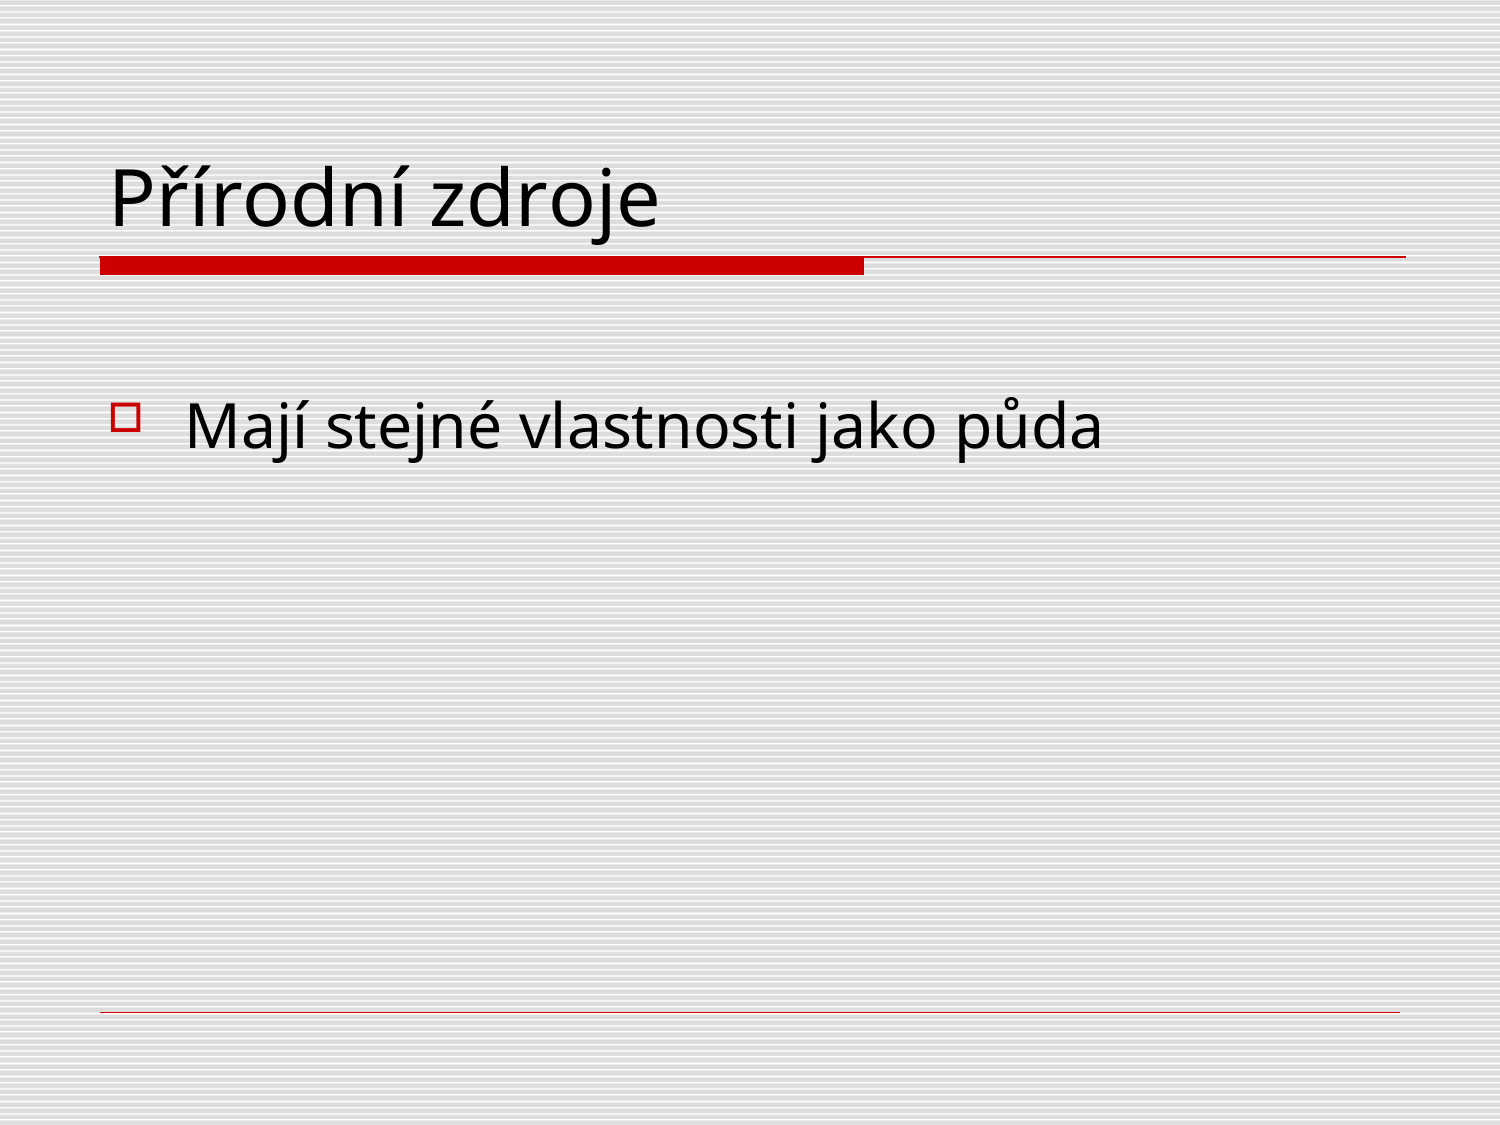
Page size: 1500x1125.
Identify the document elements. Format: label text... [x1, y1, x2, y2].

list Mají stejné vlastnosti jako půda [92, 287, 1406, 988]
title Přírodní zdroje [94, 49, 1407, 250]
picture [0, 0, 1500, 1125]
